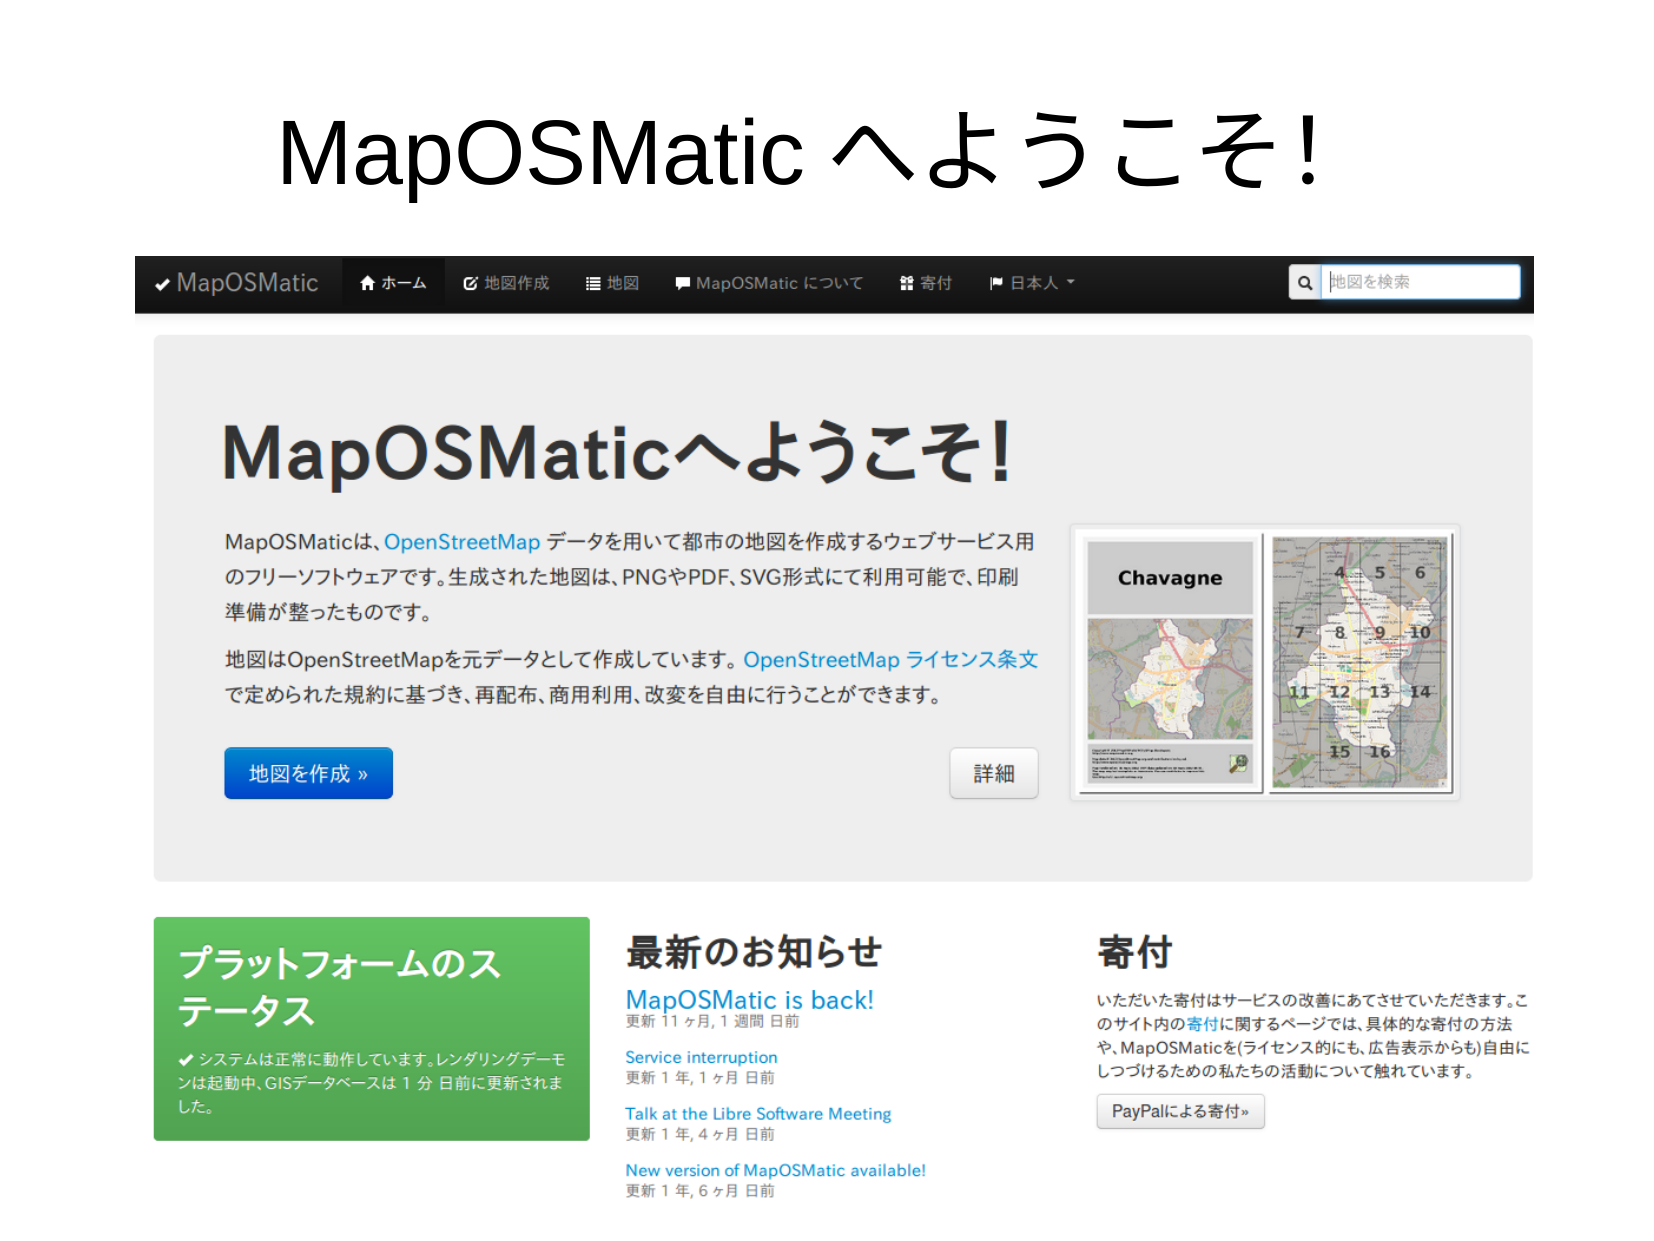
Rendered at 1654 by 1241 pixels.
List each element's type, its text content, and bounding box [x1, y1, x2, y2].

picture [135, 256, 1534, 1214]
title MapOSMaticへようこそ！ [82, 49, 1571, 257]
